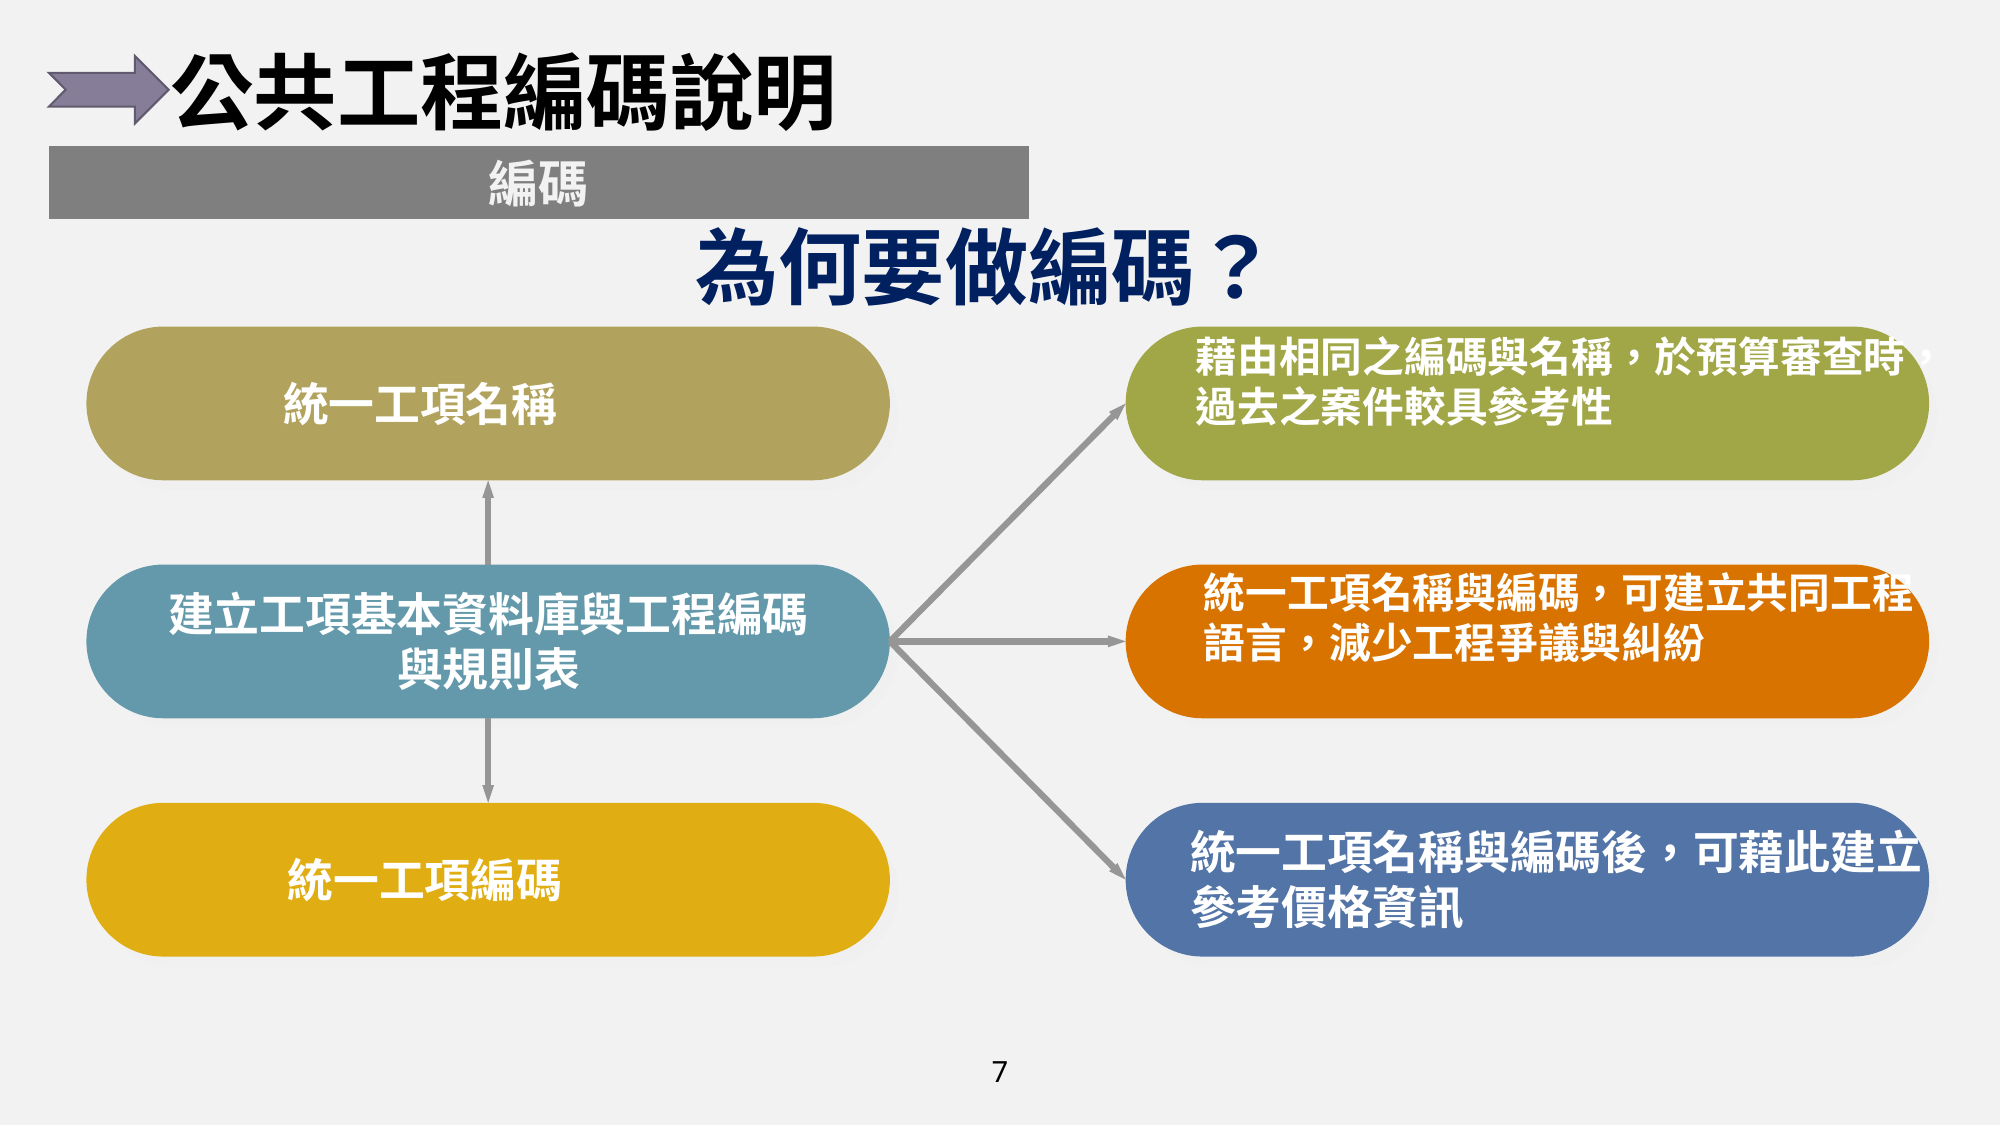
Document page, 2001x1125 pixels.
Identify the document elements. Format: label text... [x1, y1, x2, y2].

text_box 統一工項名稱與編碼後，可藉此建立參考價格資訊 [1175, 816, 1947, 943]
text_box 建立工項基本資料庫與工程編碼與規則表 [142, 578, 836, 705]
text_box [1125, 802, 1896, 957]
text_box 7 [662, 1042, 1338, 1103]
text_box [1921, 369, 1930, 438]
text_box 藉由相同之編碼與名稱，於預算審查時，過去之案件較具參考性 [1180, 322, 1921, 440]
text_box [86, 564, 890, 719]
text_box [86, 326, 890, 481]
text_box 統一工項名稱 [268, 368, 710, 439]
text_box [48, 55, 155, 124]
text_box 統一工項編碼 [272, 844, 714, 916]
text_box [86, 802, 890, 957]
text_box 統一工項名稱與編碼，可建立共同工程語言，減少工程爭議與糾紛 [1188, 559, 1930, 676]
text_box 公共工程編碼說明 [155, 32, 1364, 149]
text_box 編碼 [49, 146, 1029, 219]
text_box [1125, 565, 1921, 719]
text_box [1125, 329, 1920, 481]
text_box 為何要做編碼？ [308, 208, 1666, 323]
